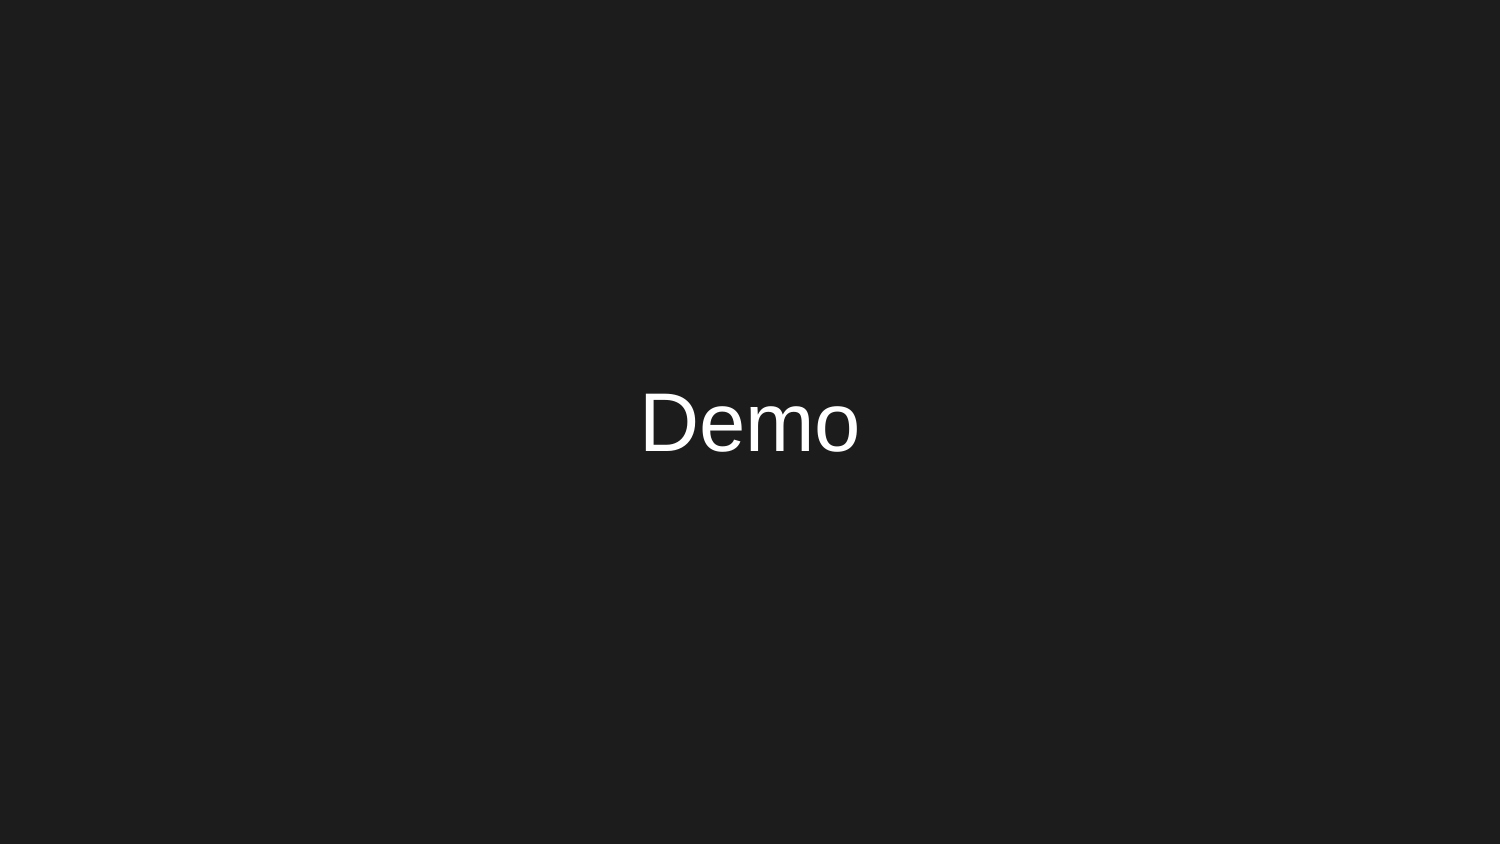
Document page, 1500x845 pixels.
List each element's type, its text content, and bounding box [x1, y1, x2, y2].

text_box Demo [624, 368, 876, 477]
